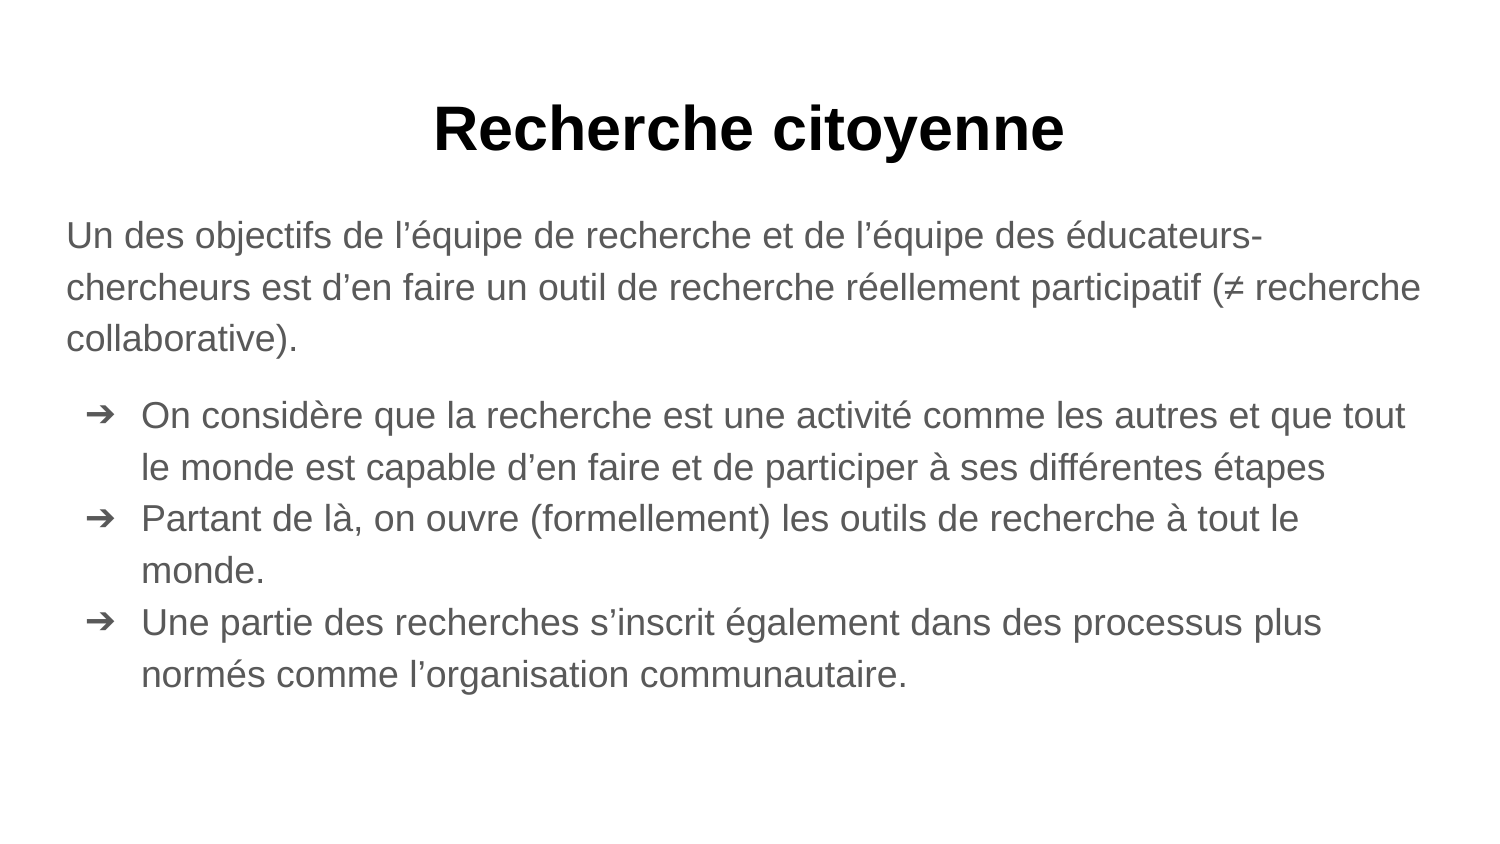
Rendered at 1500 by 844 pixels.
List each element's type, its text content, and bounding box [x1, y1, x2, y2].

title Recherche citoyenne [51, 72, 1449, 167]
list Un des objectifs de l’équipe de recherche et de l’équipe des éducateurs-chercheurs est d’en faire un outil de recherche réellement participatif (≠ recherche collaborative). On considère que la recherche est une activité comme les autres et que tout le monde est capable d’en faire et de participer à ses différentes étapes Partant de là, on ouvre (formellement) les outils de recherche à tout le monde. Une partie des recherches s’inscrit également dans des processus plus normés comme l’organisation communautaire. [51, 189, 1449, 750]
